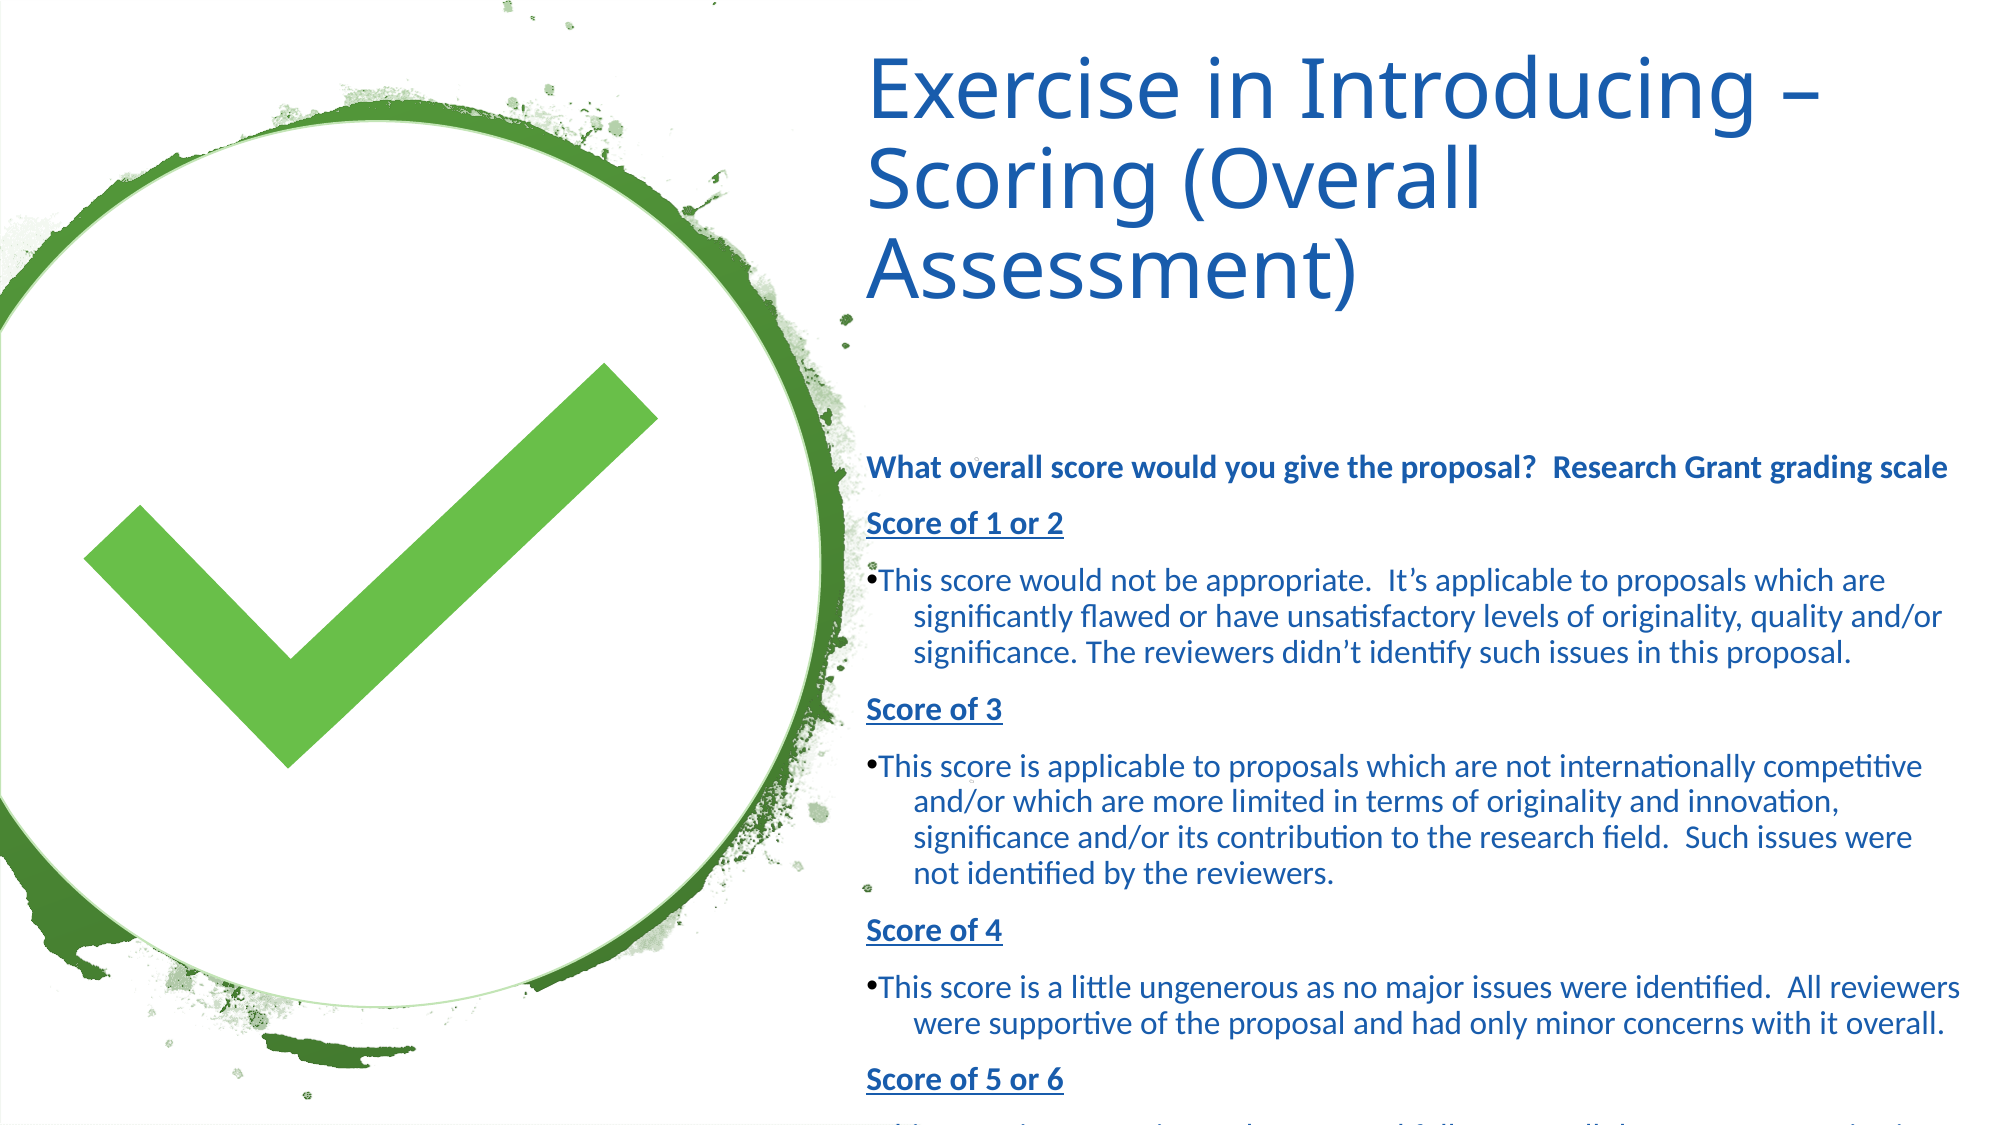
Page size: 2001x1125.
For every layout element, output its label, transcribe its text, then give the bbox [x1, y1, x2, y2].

picture [73, 267, 668, 862]
picture [0, 0, 2000, 1125]
text_box Exercise in Introducing – Scoring (Overall Assessment) [851, 39, 1953, 224]
text_box What overall score would you give the proposal? Research Grant grading scale Score of 1 or 2 This score would not be appropriate. It’s applicable to proposals which are significantly flawed or have unsatisfactory levels of originality, quality and/or significance. The reviewers didn’t identify such issues in this proposal. Score of 3 This score is applicable to proposals which are not internationally competitive and/or which are more limited in terms of originality and innovation, significance and/or its contribution to the research field. Such issues were not identified by the reviewers. Score of 4 This score is a little ungenerous as no major issues were identified. All reviewers were supportive of the proposal and had only minor concerns with it overall. Score of 5 or 6 This score is appropriate. The proposal fully meets all the assessment criteria for the scheme. It provided full and consistent evidence and justification and all reviewers were in agreement that it should be funded. [851, 441, 1979, 1039]
text_box [0, 121, 821, 1008]
